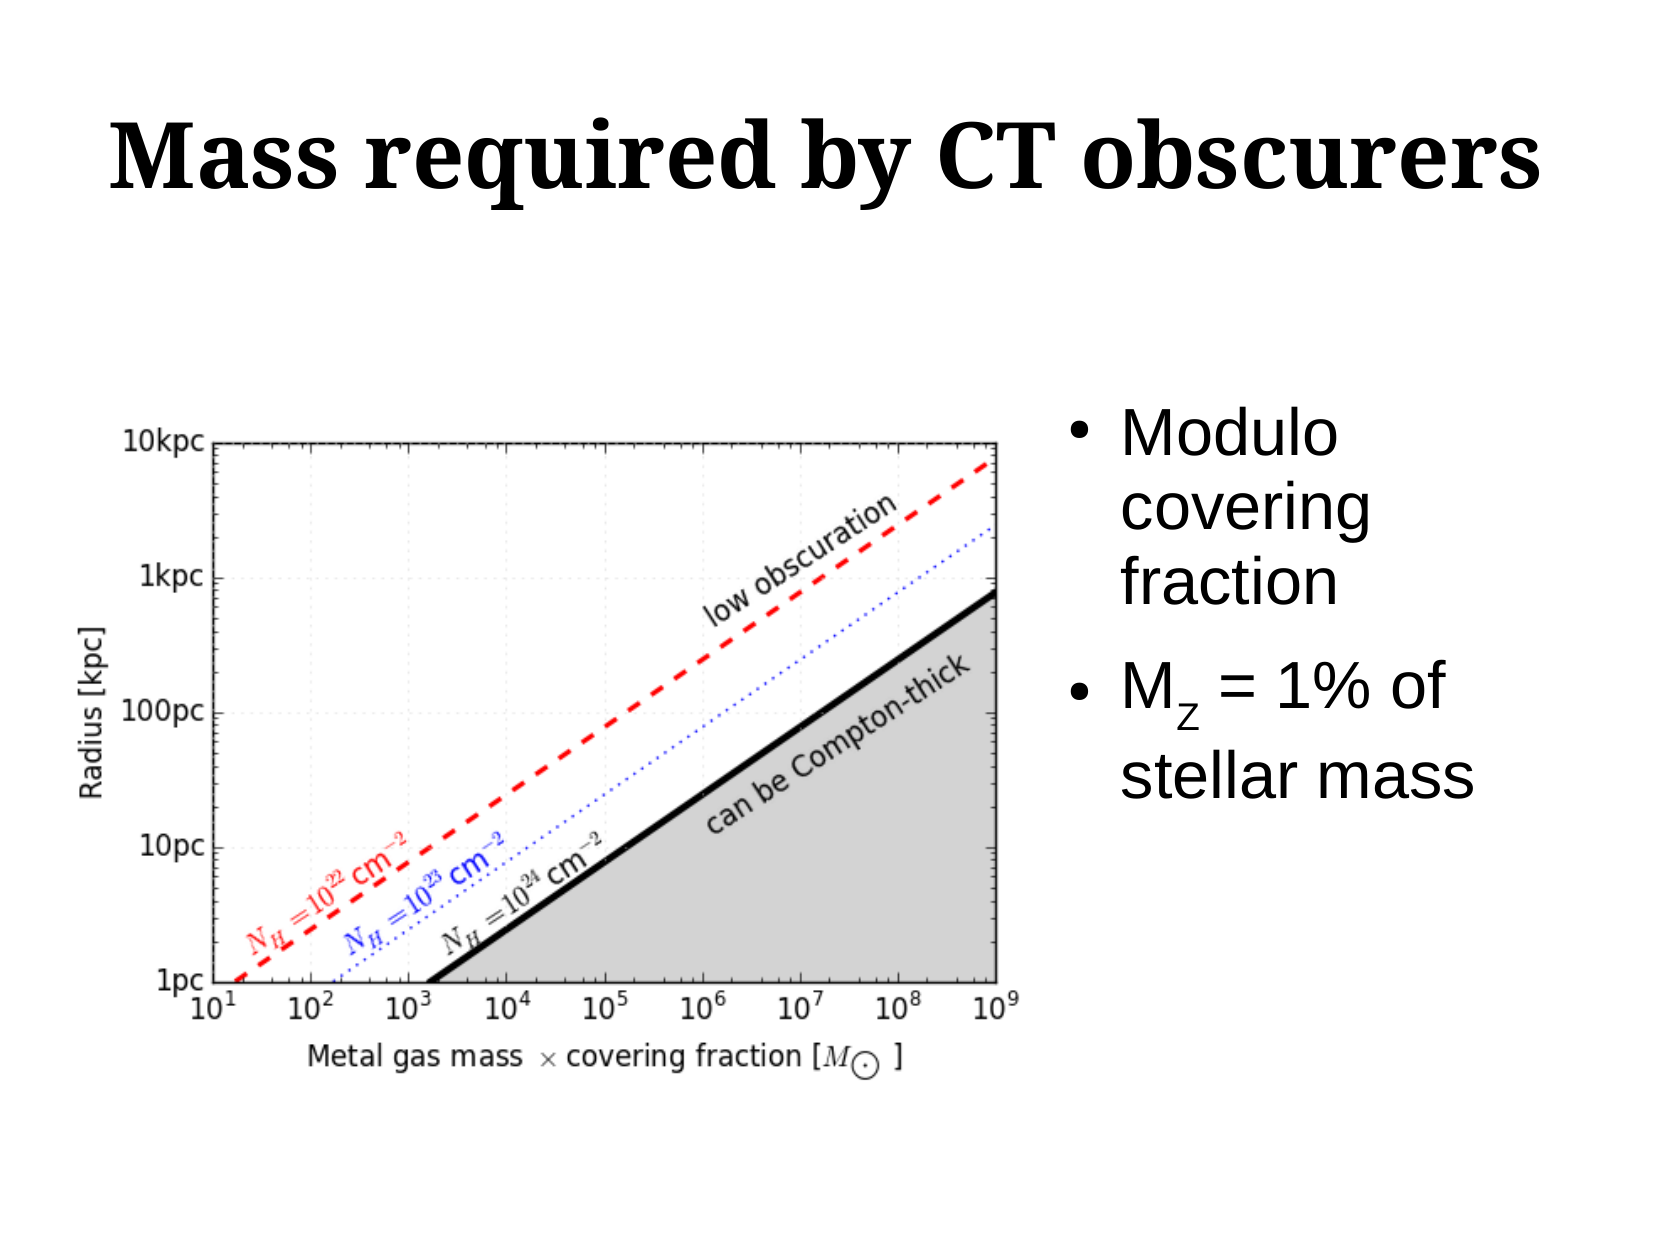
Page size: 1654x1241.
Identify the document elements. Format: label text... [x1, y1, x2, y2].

picture [63, 411, 1036, 1102]
title Mass required by CT obscurers [82, 44, 1571, 262]
list Modulo covering fraction MZ = 1% of stellar mass [1050, 290, 1571, 1096]
